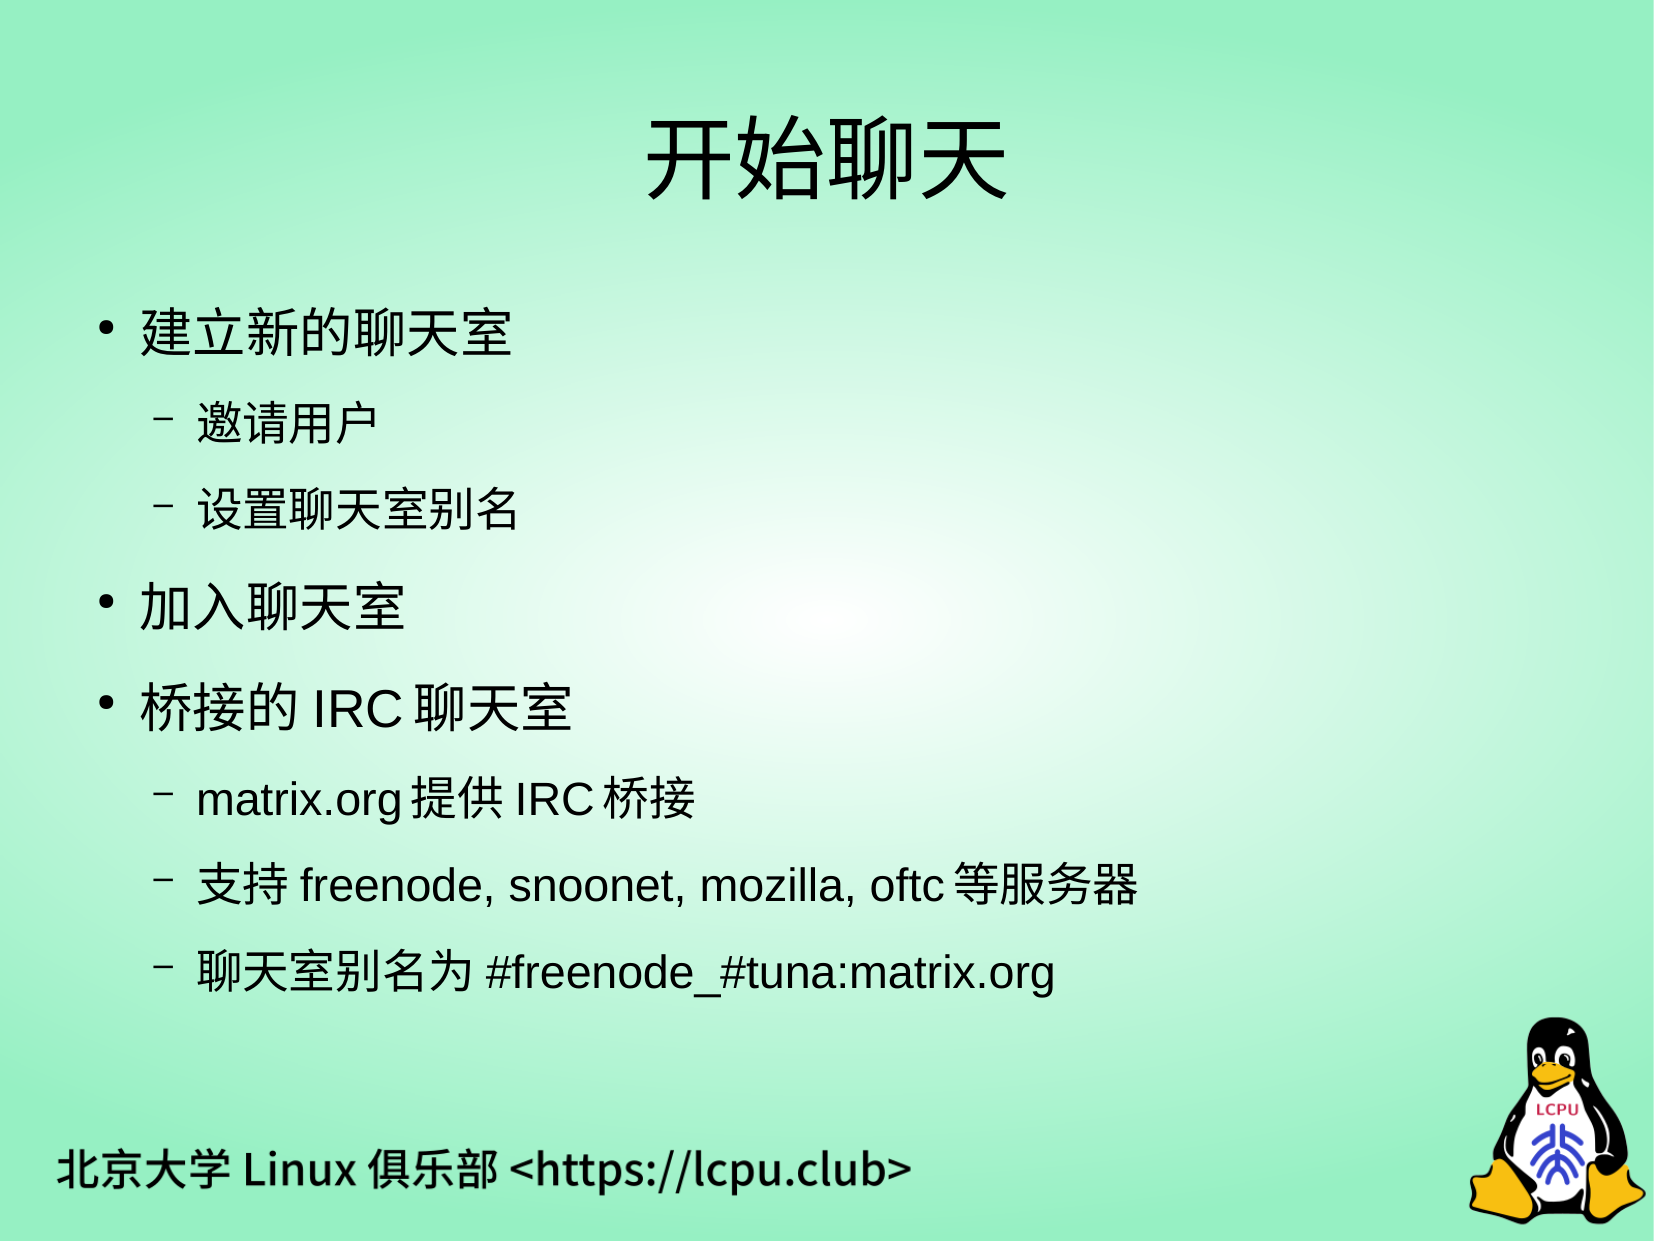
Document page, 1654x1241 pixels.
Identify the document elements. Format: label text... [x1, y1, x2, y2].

title 开始聊天 [82, 49, 1571, 257]
picture [0, 0, 1654, 1241]
list 建立新的聊天室 邀请用户 设置聊天室别名 加入聊天室 桥接的IRC聊天室 matrix.org提供IRC桥接 支持freenode, snoonet, mozilla, oftc等服务器 聊天室别名为#freenode_#tuna:matrix.org [82, 290, 1571, 1010]
